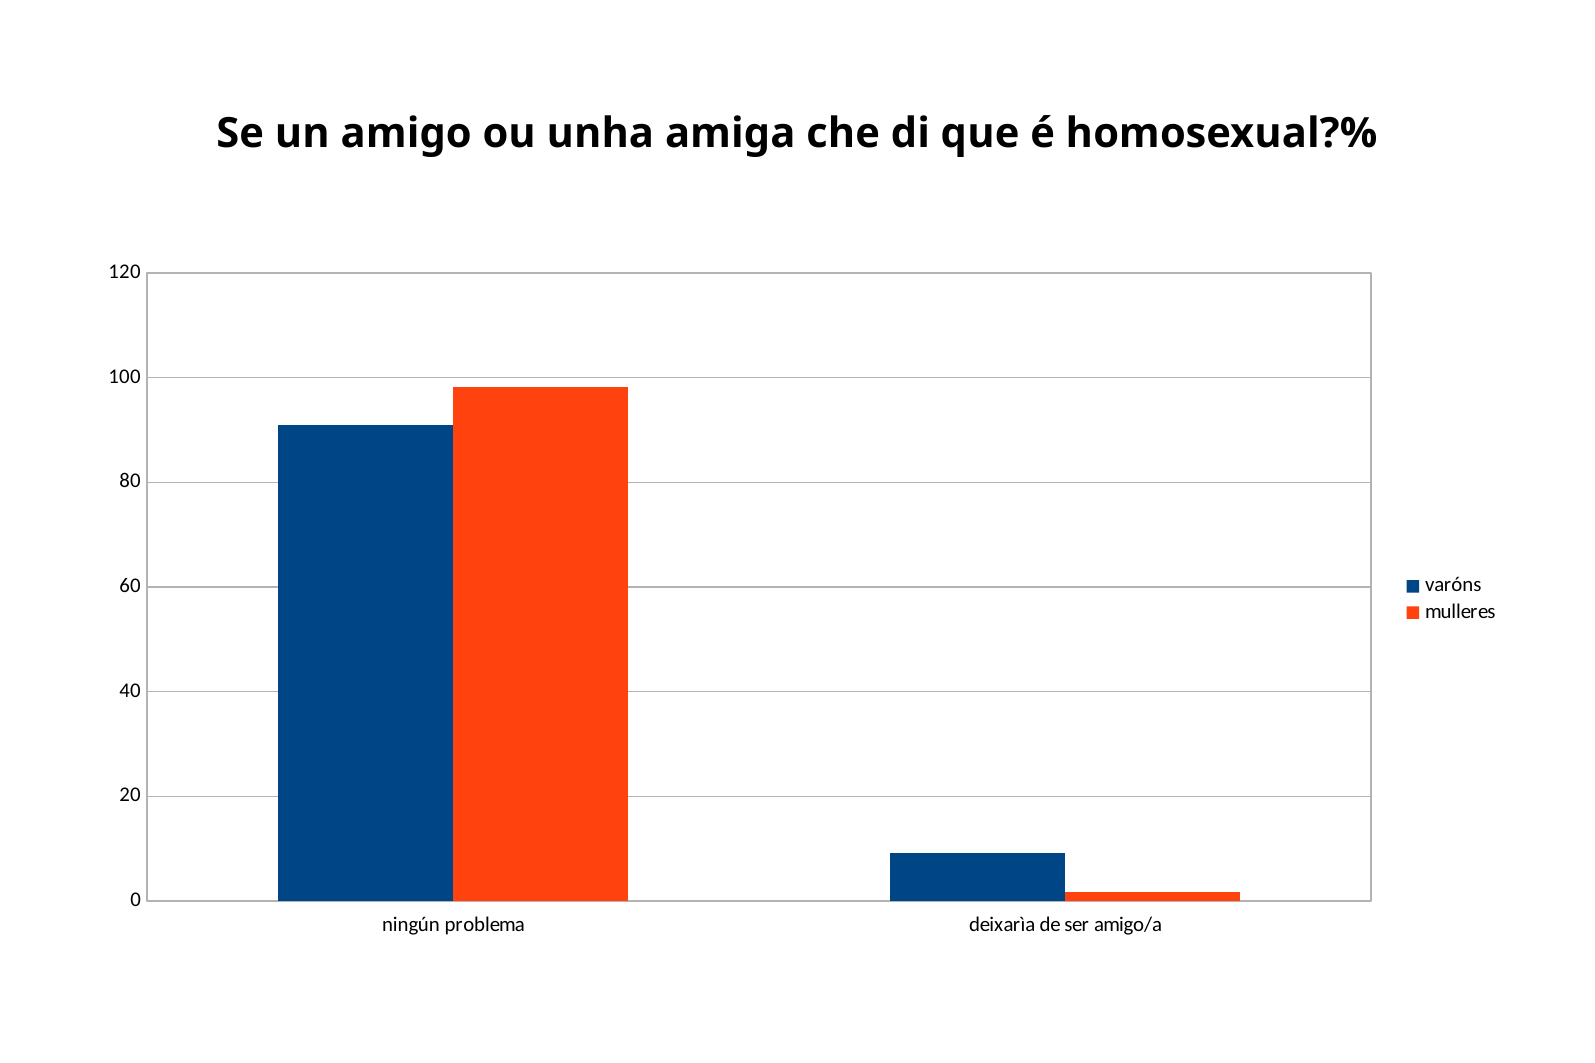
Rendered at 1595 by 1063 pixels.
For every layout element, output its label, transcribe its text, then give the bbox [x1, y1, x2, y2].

chart [79, 248, 1515, 951]
title Se un amigo ou unha amiga che di que é homosexual?% [79, 42, 1515, 220]
